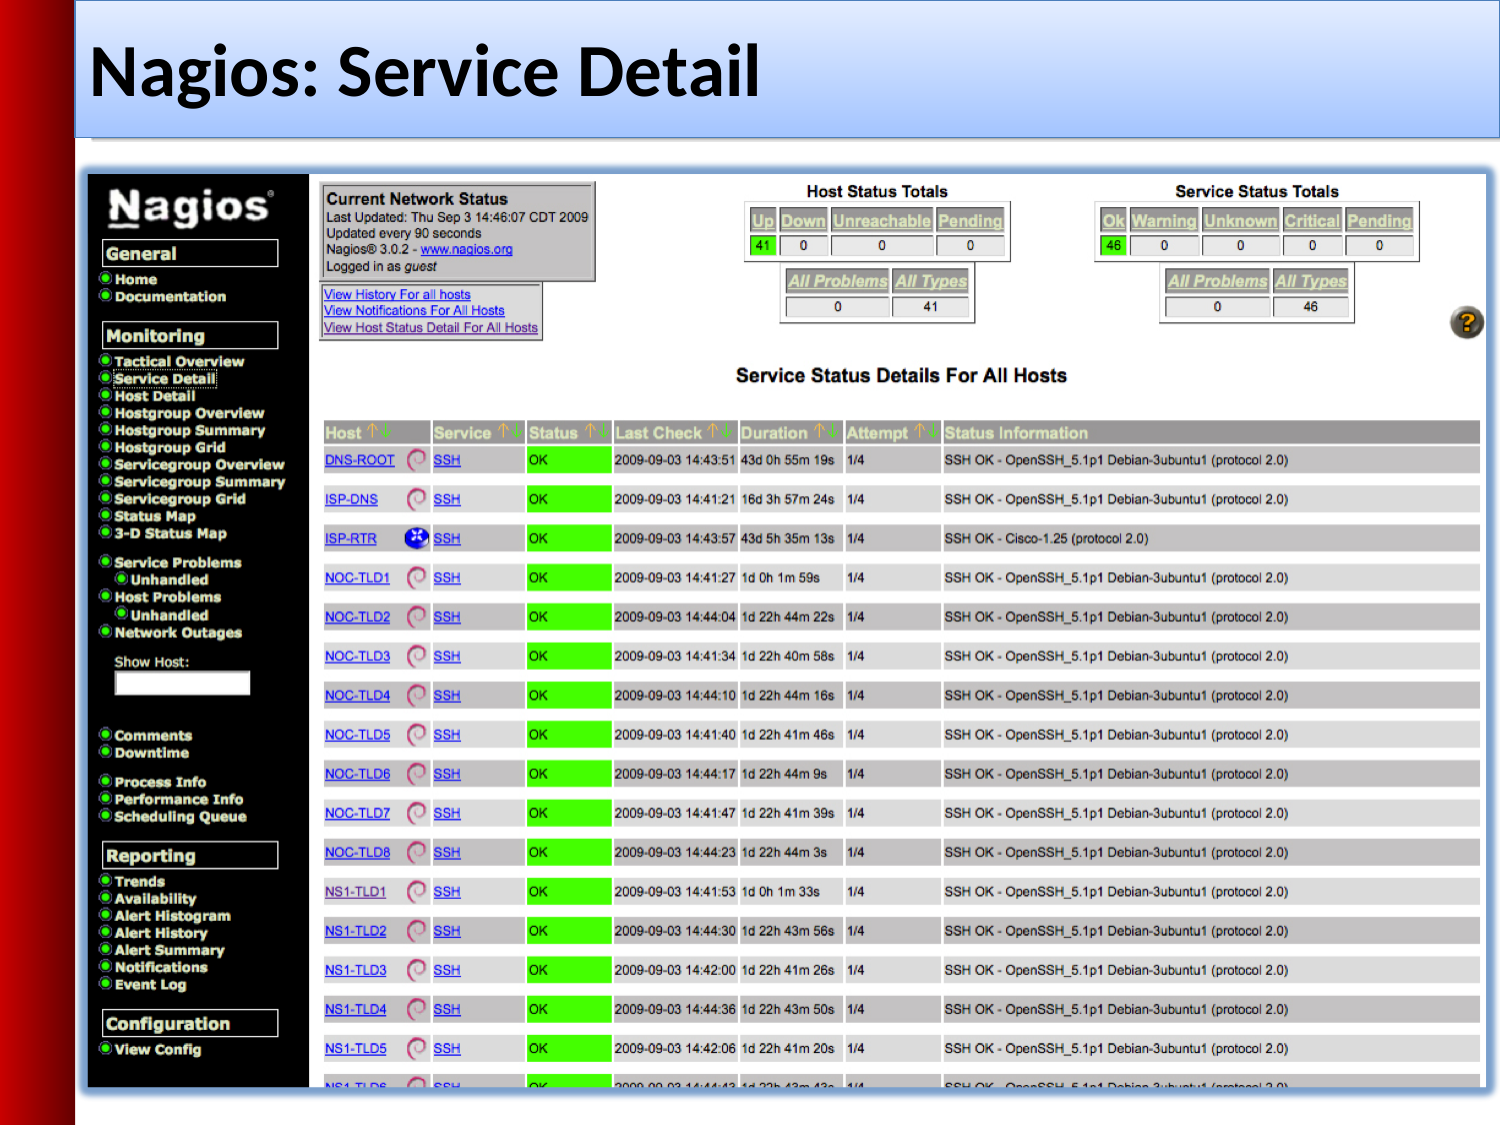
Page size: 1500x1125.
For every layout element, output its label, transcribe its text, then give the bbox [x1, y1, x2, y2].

text_box Nagios: Service Detail [75, 0, 1500, 138]
picture [69, 155, 1500, 1106]
